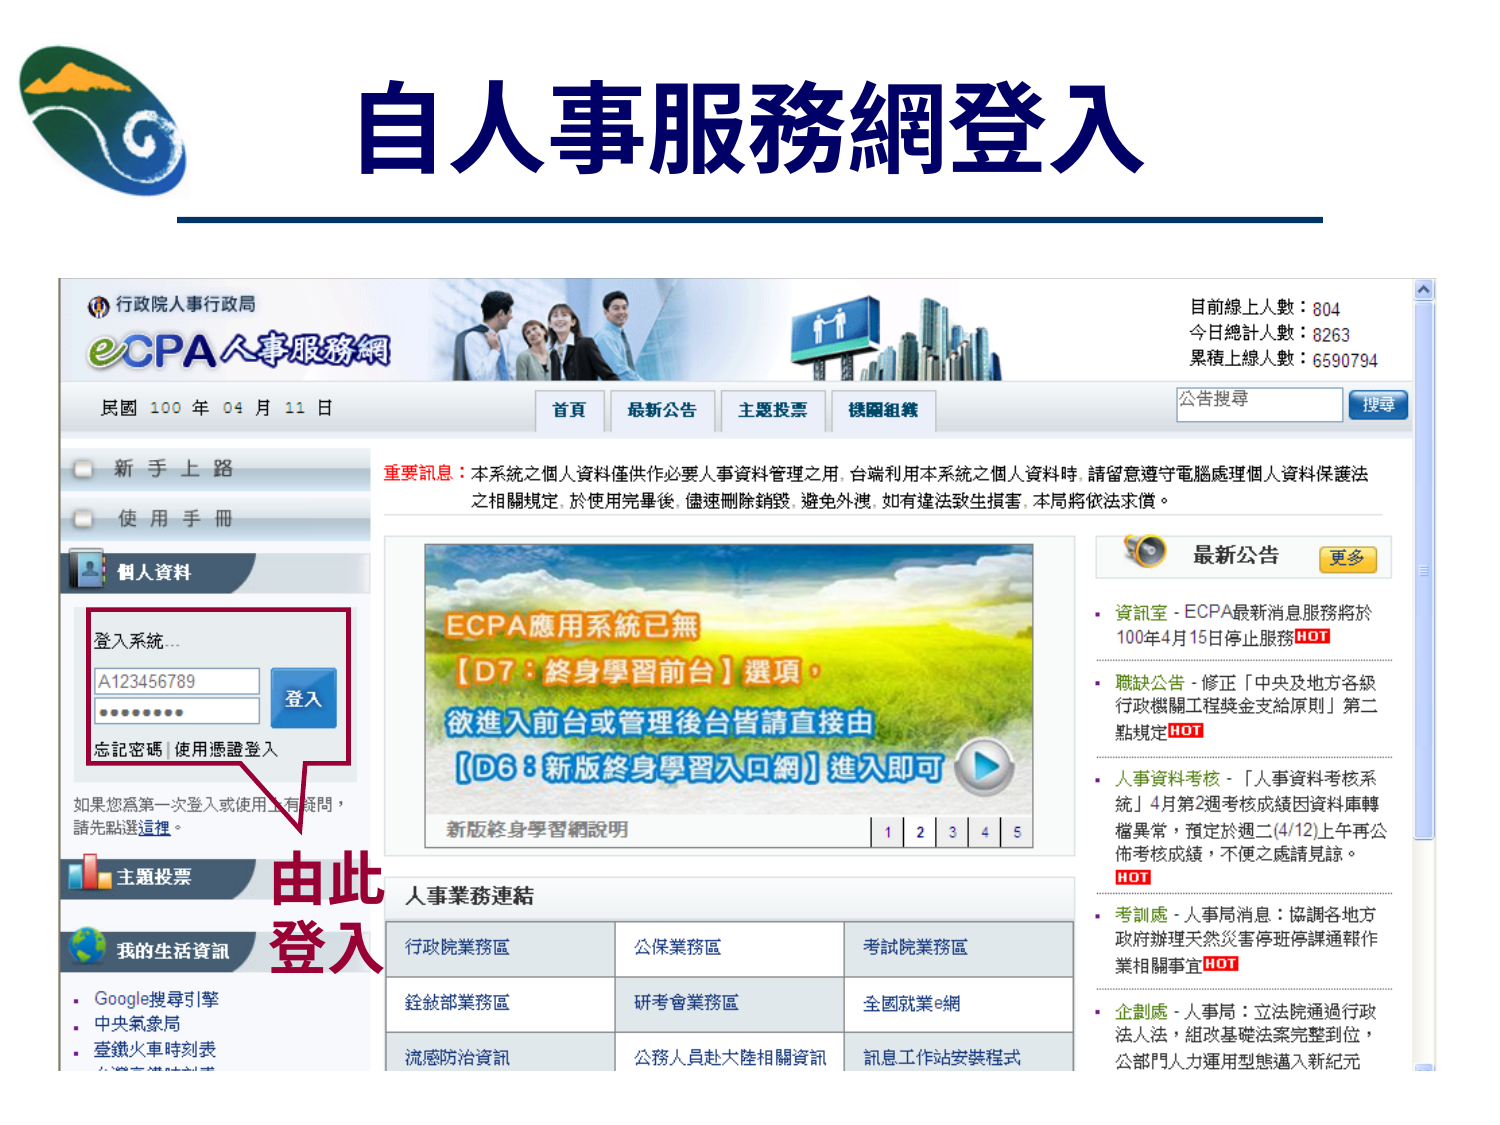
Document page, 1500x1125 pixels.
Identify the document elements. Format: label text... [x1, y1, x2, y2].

picture [58, 278, 1438, 1071]
picture [17, 42, 190, 199]
text_box 自人事服務網登入 [110, 55, 1385, 196]
text_box 由此 登入 [253, 834, 538, 990]
